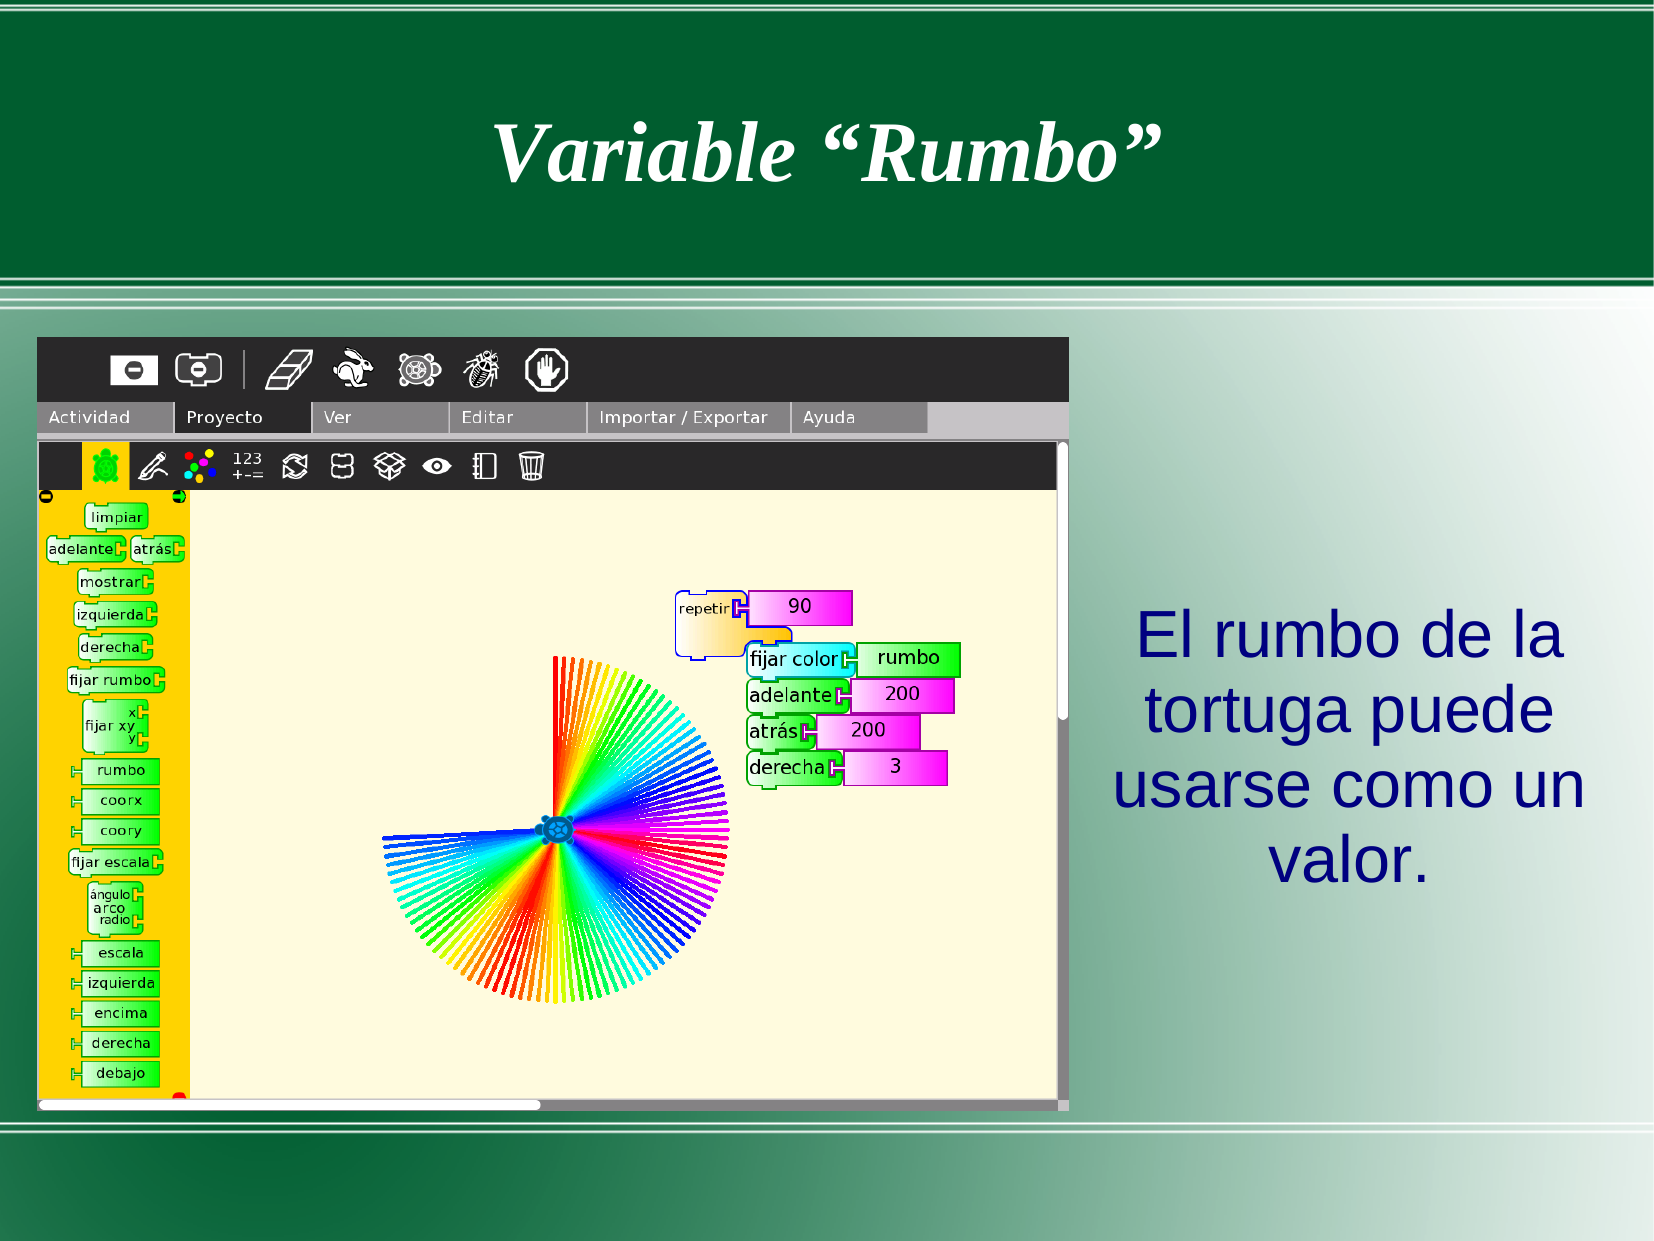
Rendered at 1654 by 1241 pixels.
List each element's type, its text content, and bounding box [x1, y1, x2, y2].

subtitle El rumbo de la tortuga puede usarse como un valor. [1087, 337, 1613, 1156]
picture [0, 0, 1654, 1241]
title Variable “Rumbo” [82, 49, 1571, 257]
